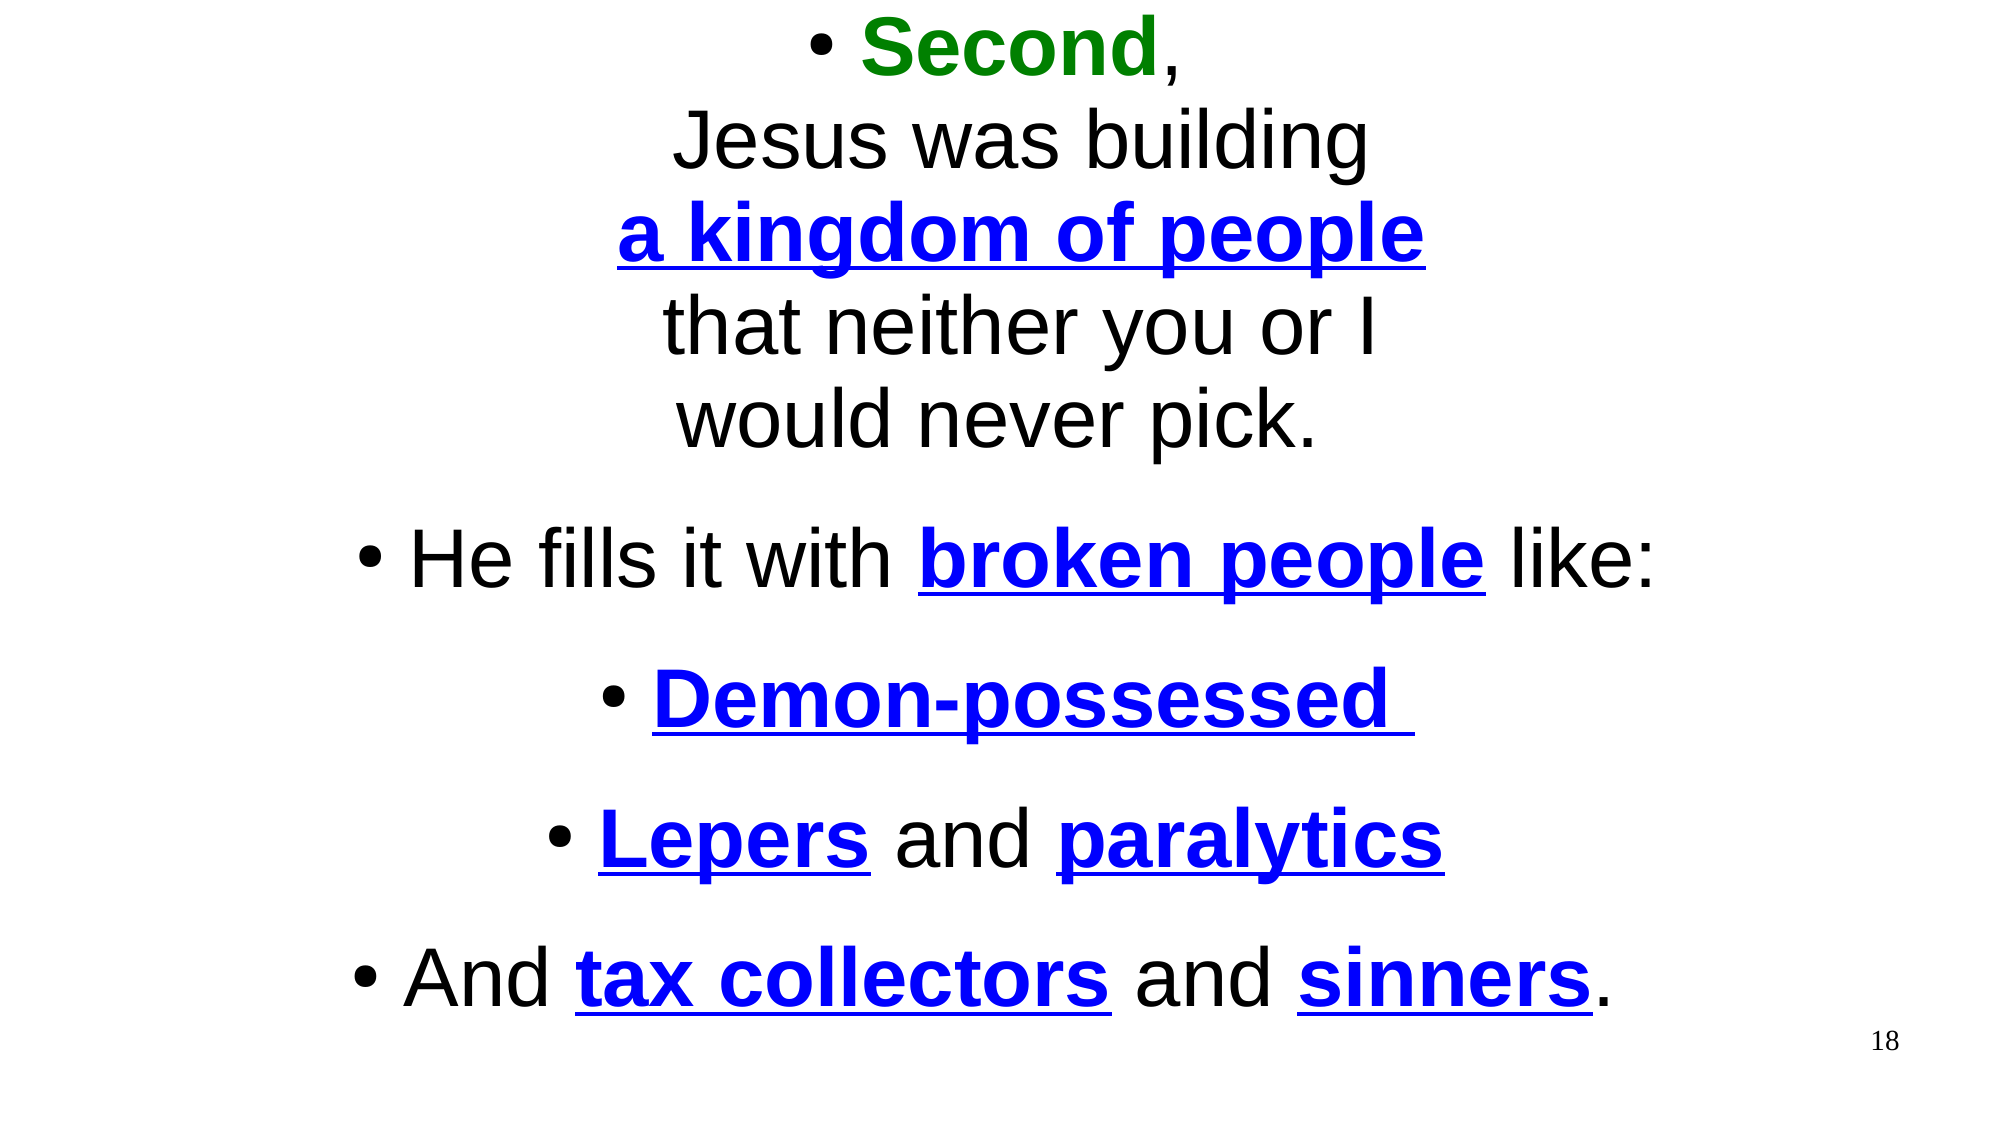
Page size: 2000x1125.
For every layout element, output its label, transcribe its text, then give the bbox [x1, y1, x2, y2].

list Second, Jesus was building a kingdom of people that neither you or I would never pick. He fills it with broken people like: Demon-possessed Lepers and paralytics And tax collectors and sinners. [0, 0, 1996, 1123]
